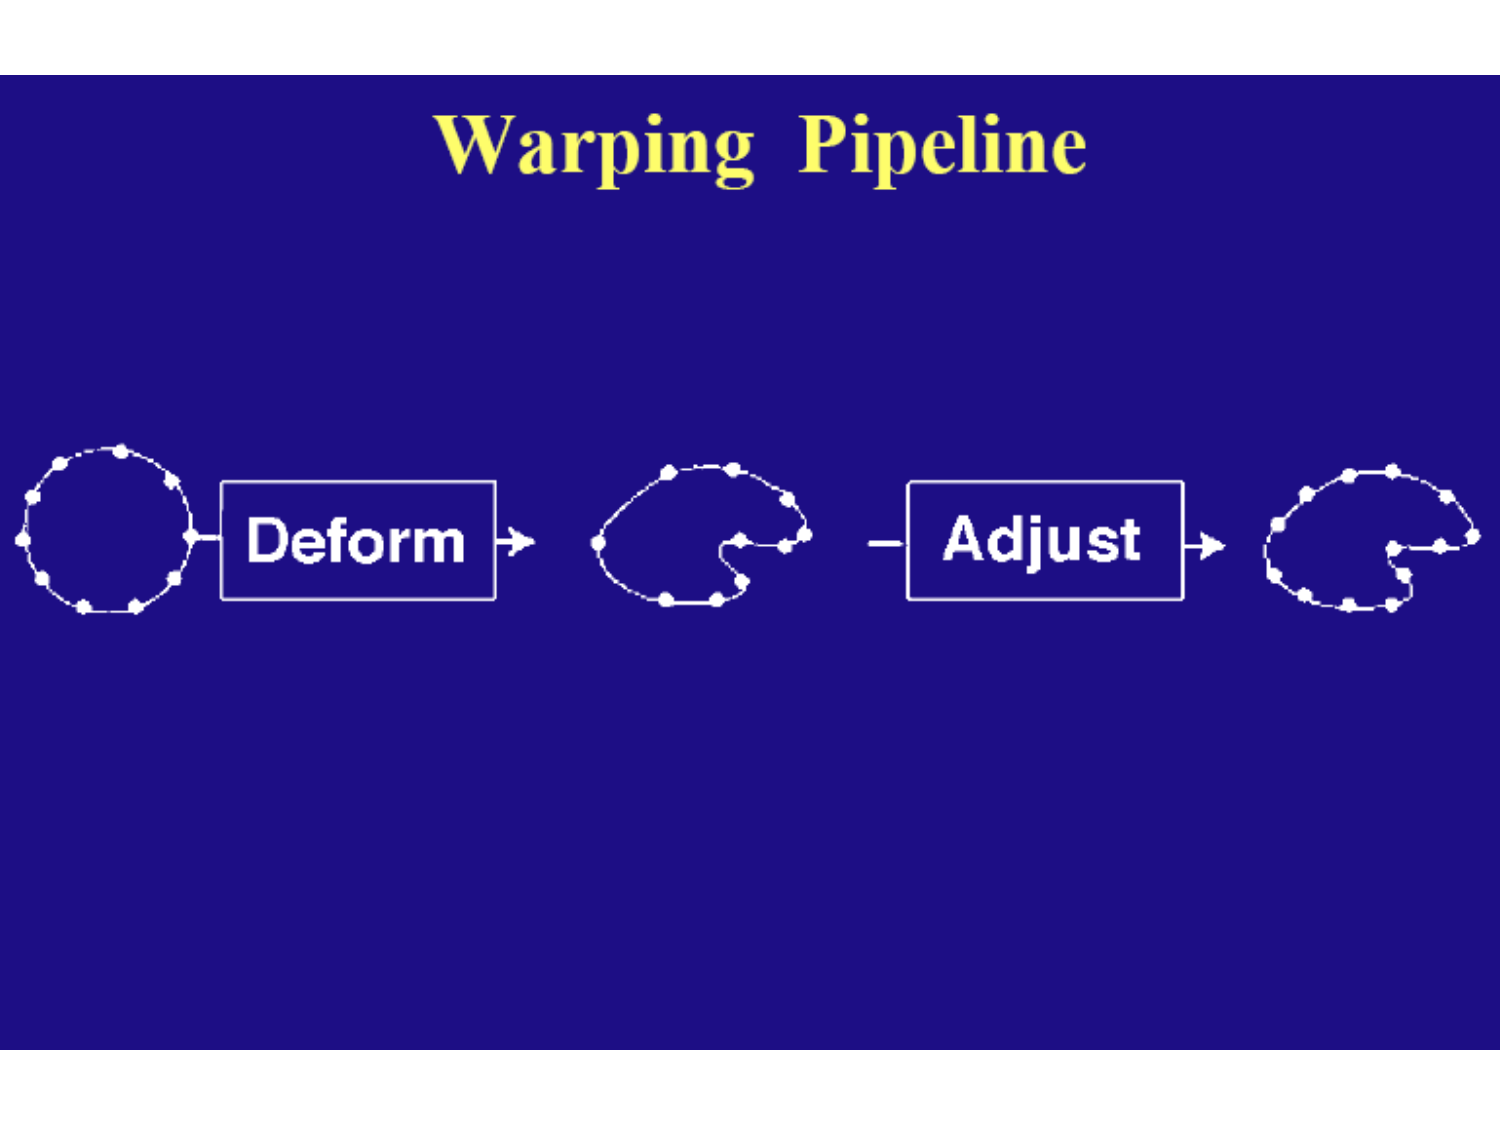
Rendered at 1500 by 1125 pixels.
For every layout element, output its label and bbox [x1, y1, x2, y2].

picture [0, 75, 1500, 1050]
